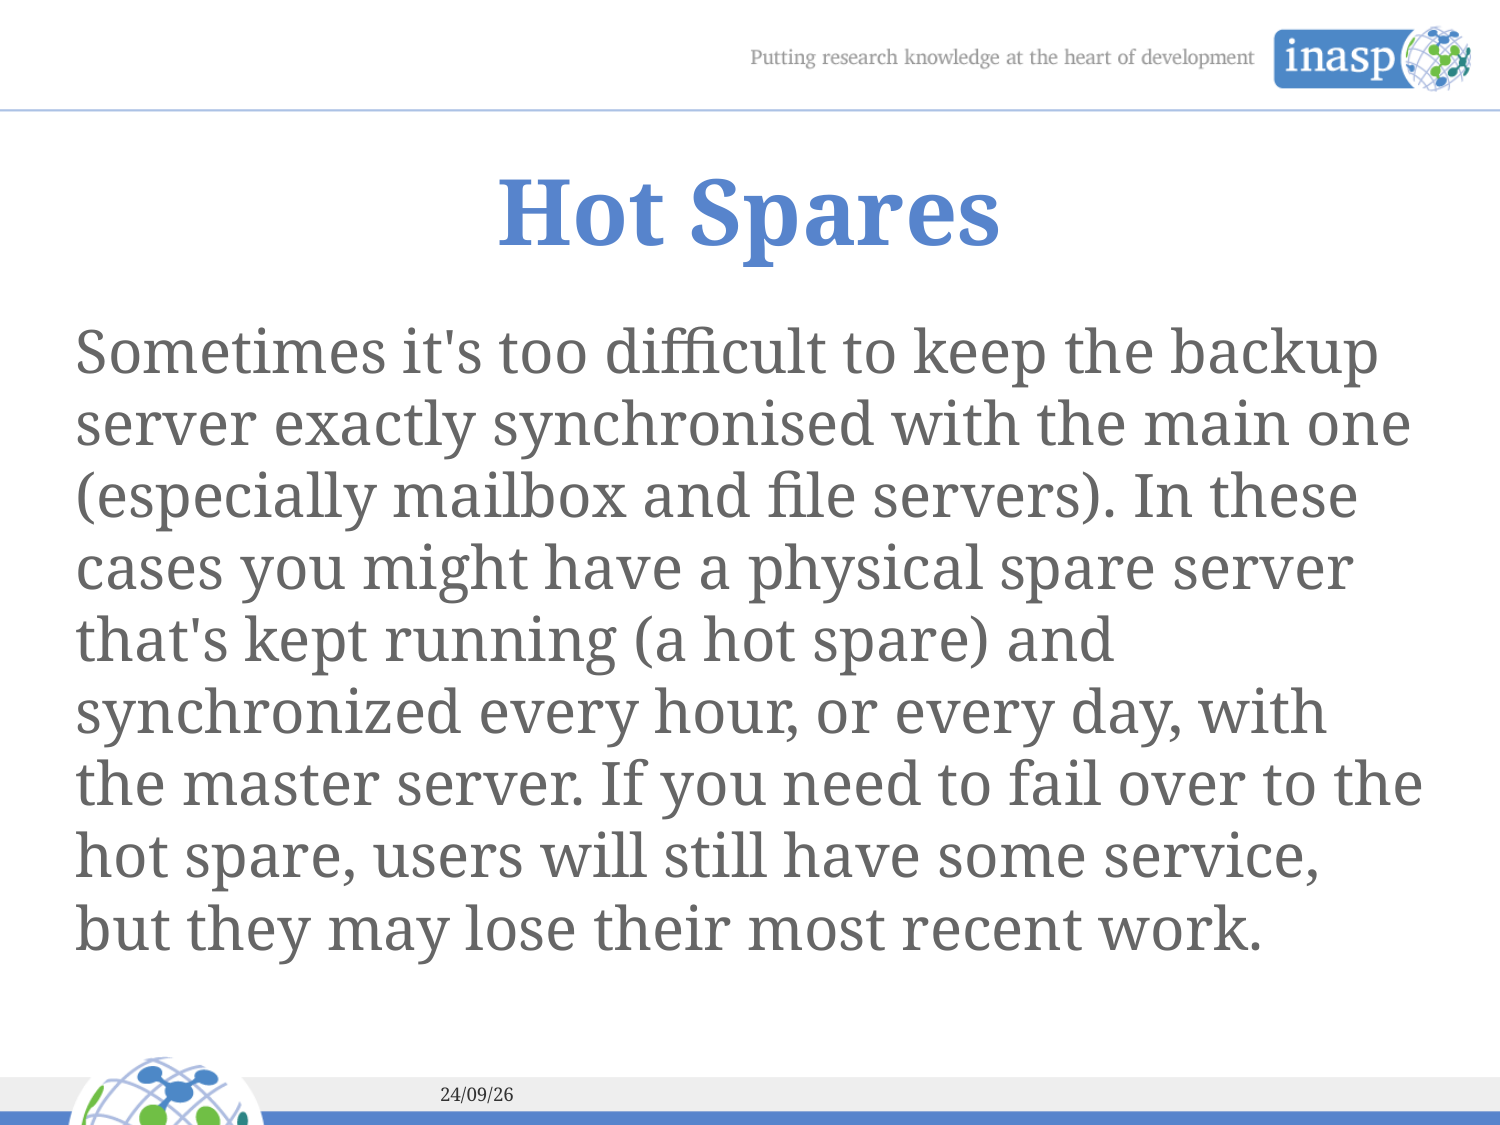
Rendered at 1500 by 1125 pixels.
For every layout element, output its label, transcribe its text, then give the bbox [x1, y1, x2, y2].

title Hot Spares [75, 129, 1426, 313]
picture [0, 0, 1500, 1125]
list Sometimes it's too difficult to keep the backup server exactly synchronised with the main one (especially mailbox and file servers). In these cases you might have a physical spare server that's kept running (a hot spare) and synchronized every hour, or every day, with the master server. If you need to fail over to the hot spare, users will still have some service, but they may lose their most recent work. [75, 313, 1426, 967]
